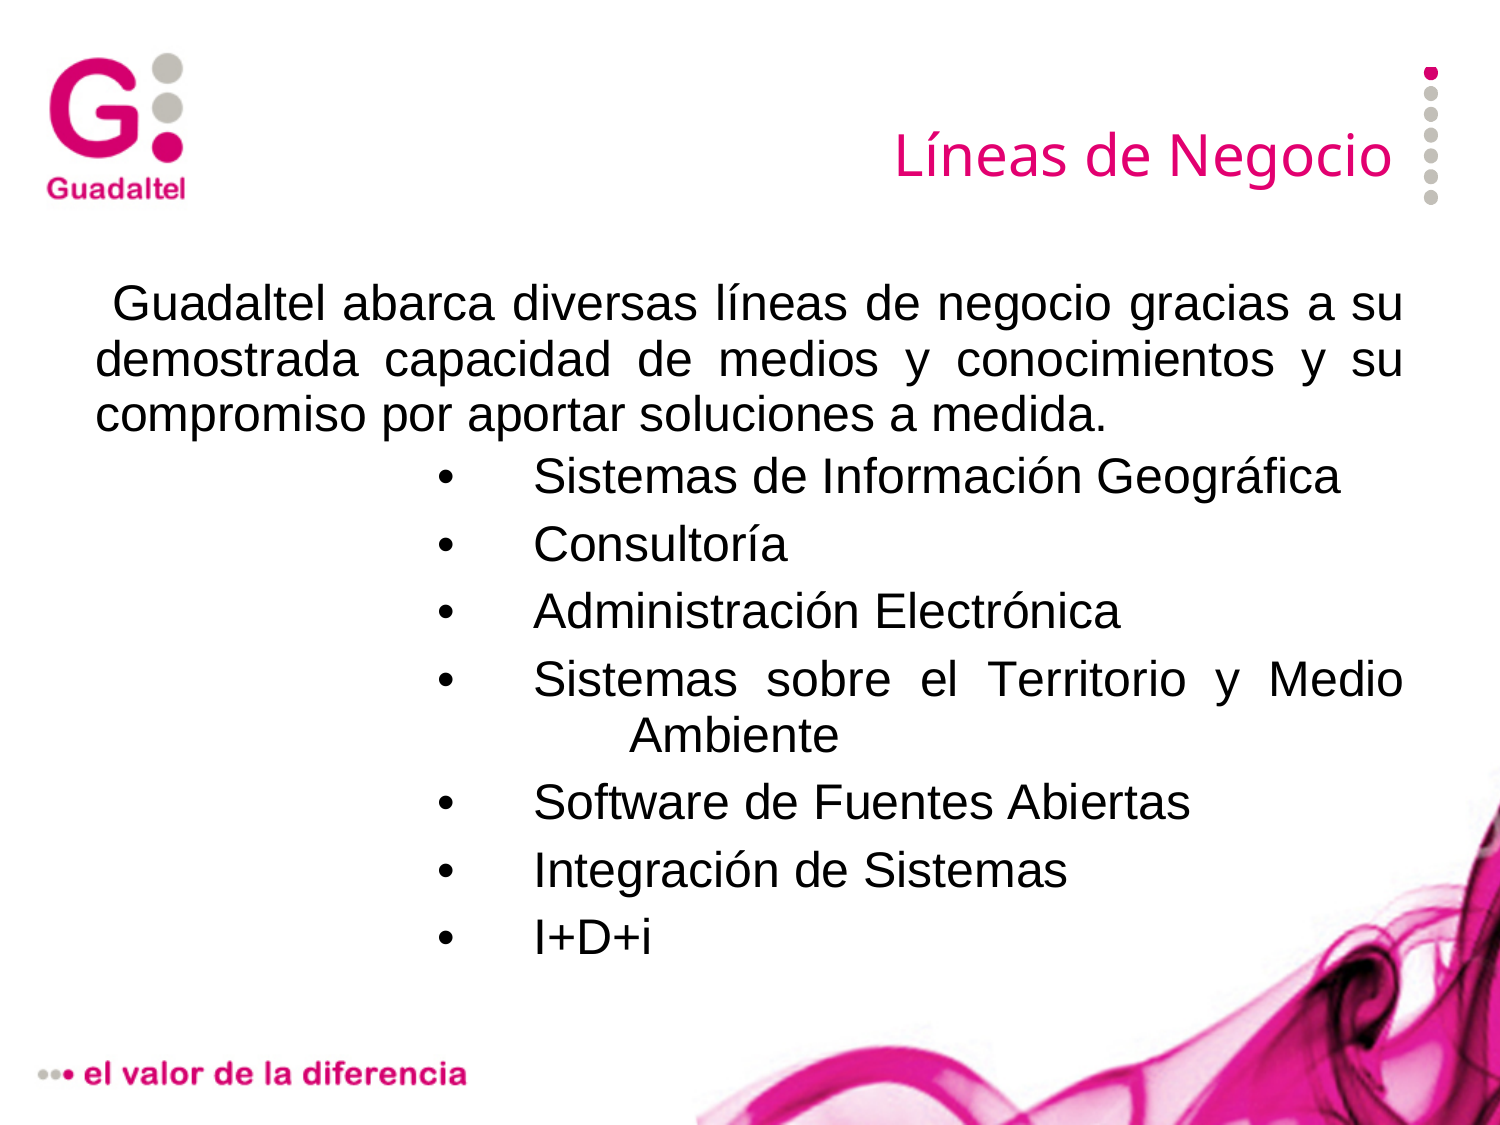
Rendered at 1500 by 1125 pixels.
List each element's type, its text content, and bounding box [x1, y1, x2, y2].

text_box Líneas de Negocio [690, 107, 1409, 190]
picture [0, 0, 1500, 1125]
text_box Guadaltel abarca diversas líneas de negocio gracias a su demostrada capacidad de medios y conocimientos y su compromiso por aportar soluciones a medida. Sistemas de Información Geográfica Consultoría Administración Electrónica Sistemas sobre el Territorio y Medio Ambiente Software de Fuentes Abiertas Integración de Sistemas I+D+i [80, 267, 1420, 973]
